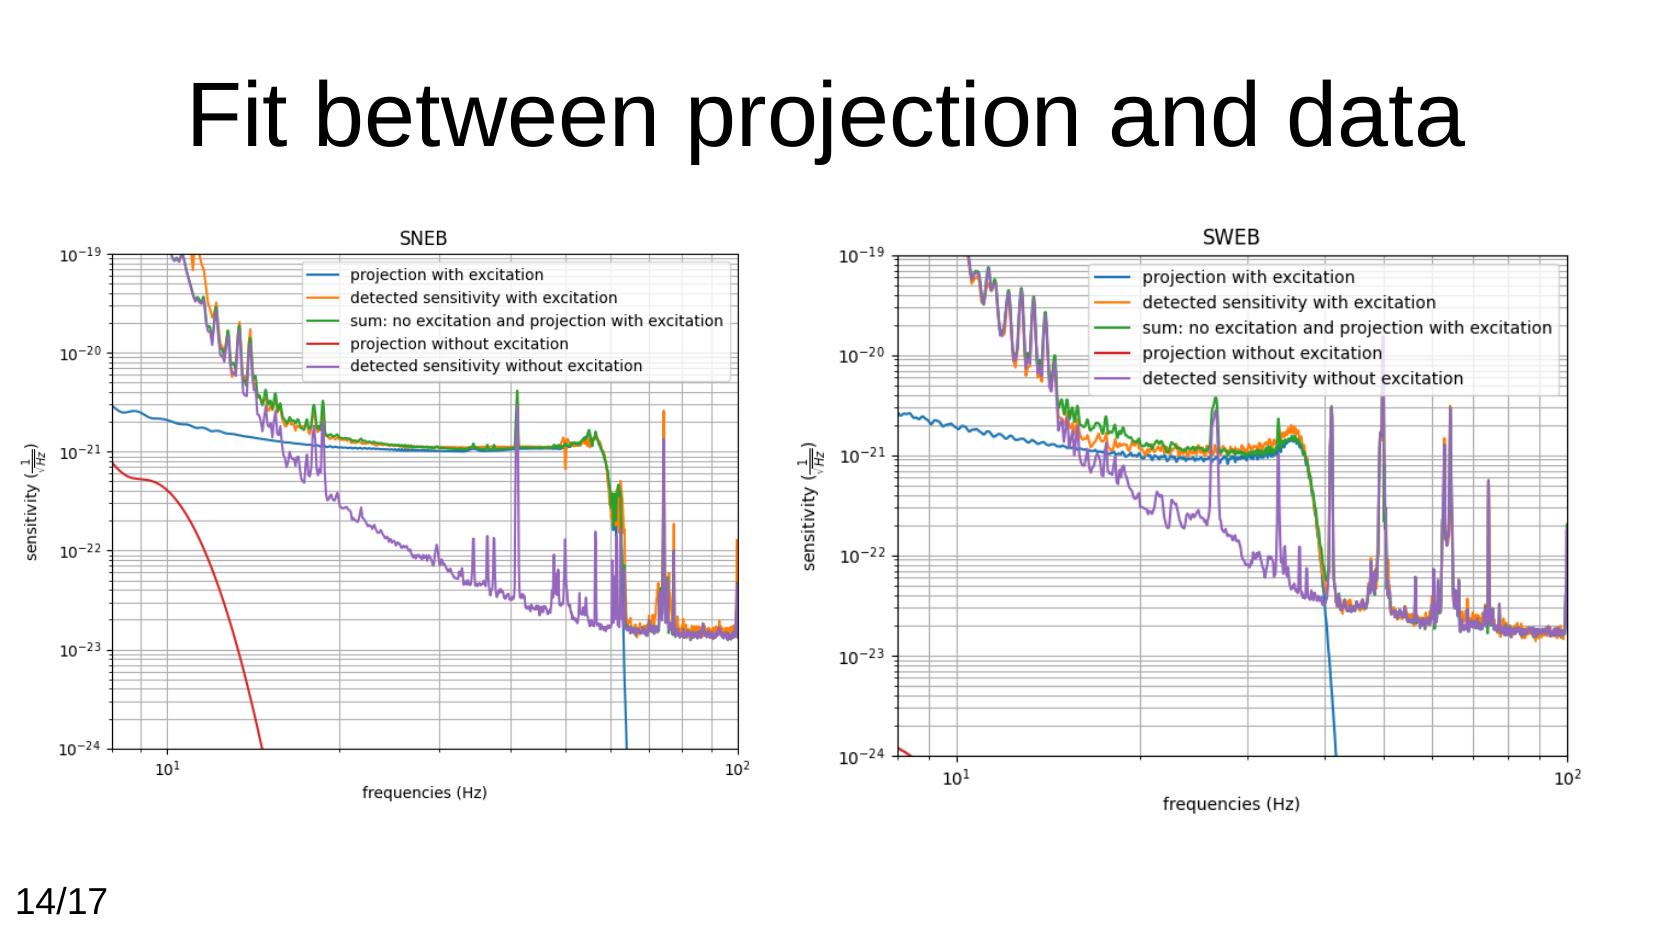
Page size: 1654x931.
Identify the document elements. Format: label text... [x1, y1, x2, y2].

title Fit between projection and data [82, 12, 1571, 218]
picture [11, 177, 1654, 827]
text_box <numéro>/17 [0, 873, 296, 931]
